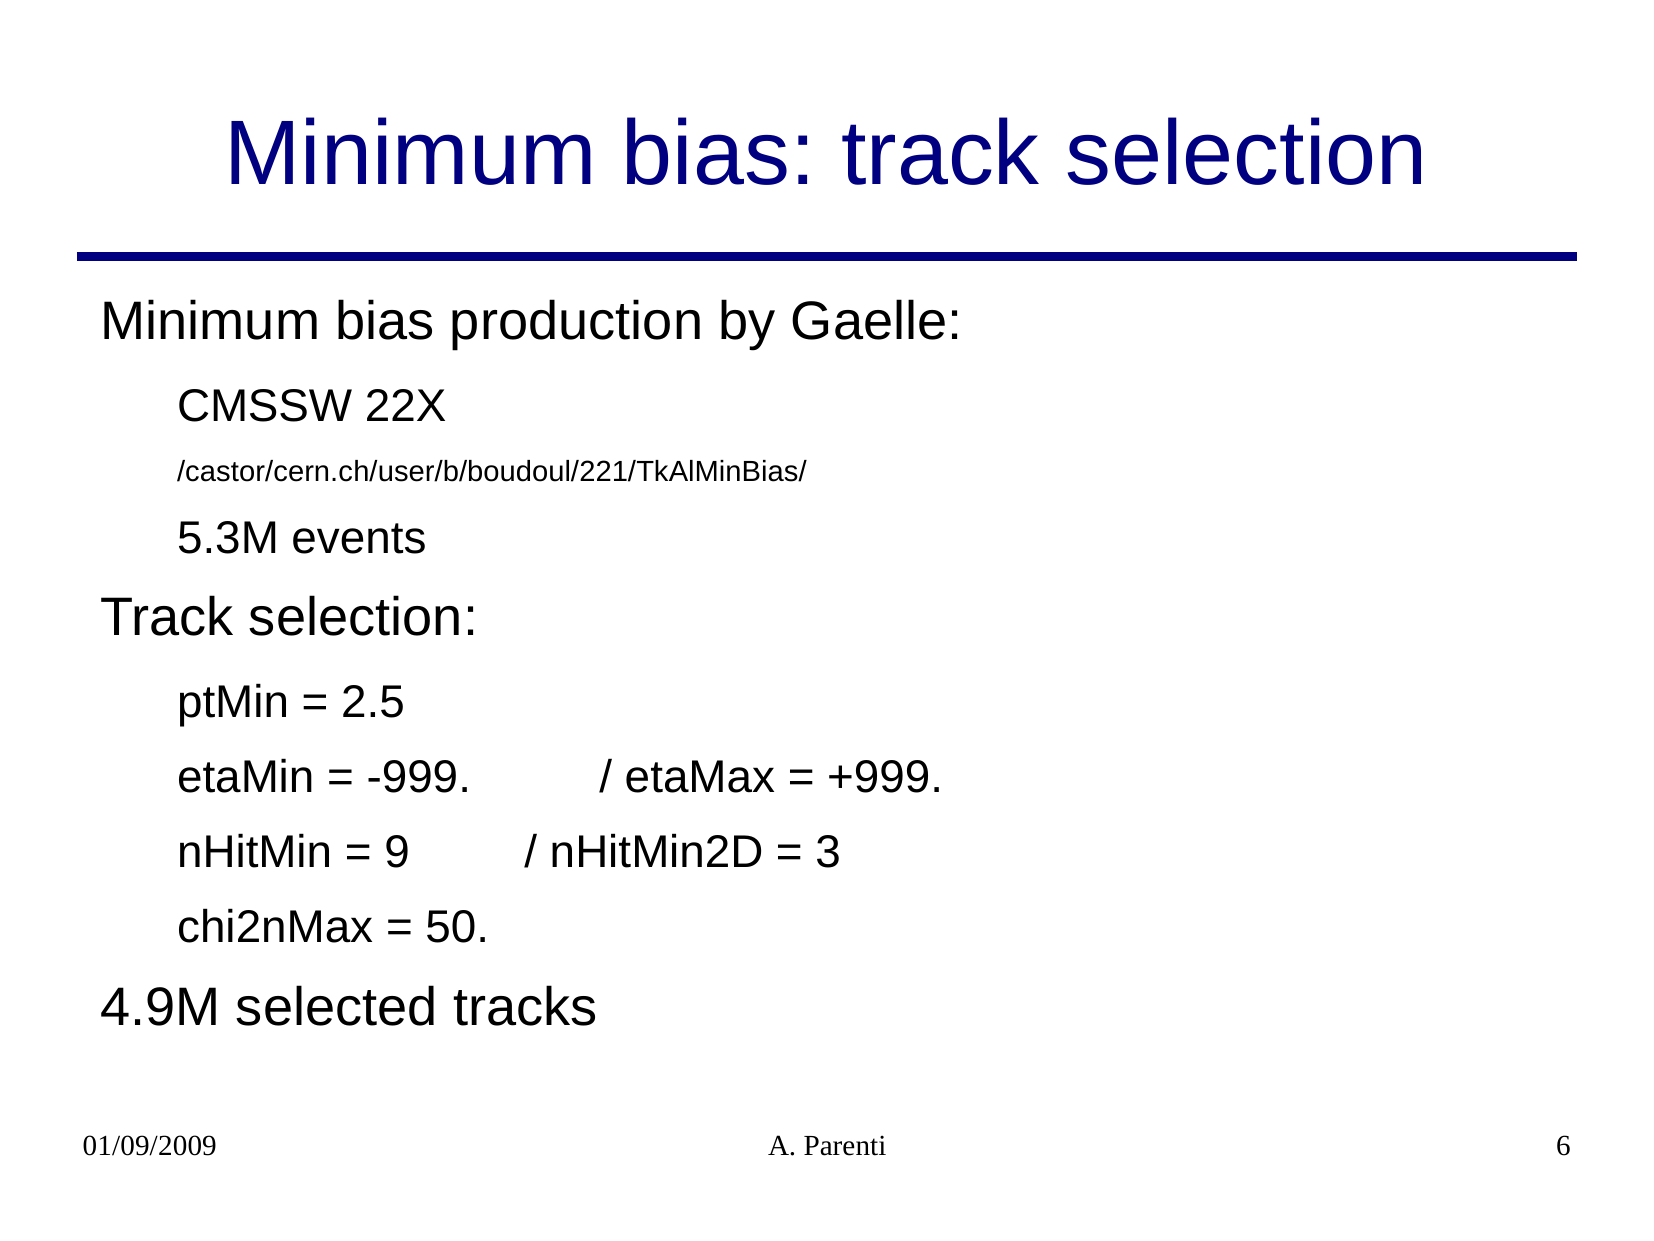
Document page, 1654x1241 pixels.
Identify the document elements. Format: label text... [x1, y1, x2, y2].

title Minimum bias: track selection [82, 49, 1571, 257]
list Minimum bias production by Gaelle: CMSSW 22X /castor/cern.ch/user/b/boudoul/221/TkAlMinBias/ 5.3M events Track selection: ptMin = 2.5 etaMin = -999. / etaMax = +999. nHitMin = 9 / nHitMin2D = 3 chi2nMax = 50. 4.9M selected tracks [82, 290, 1571, 1094]
